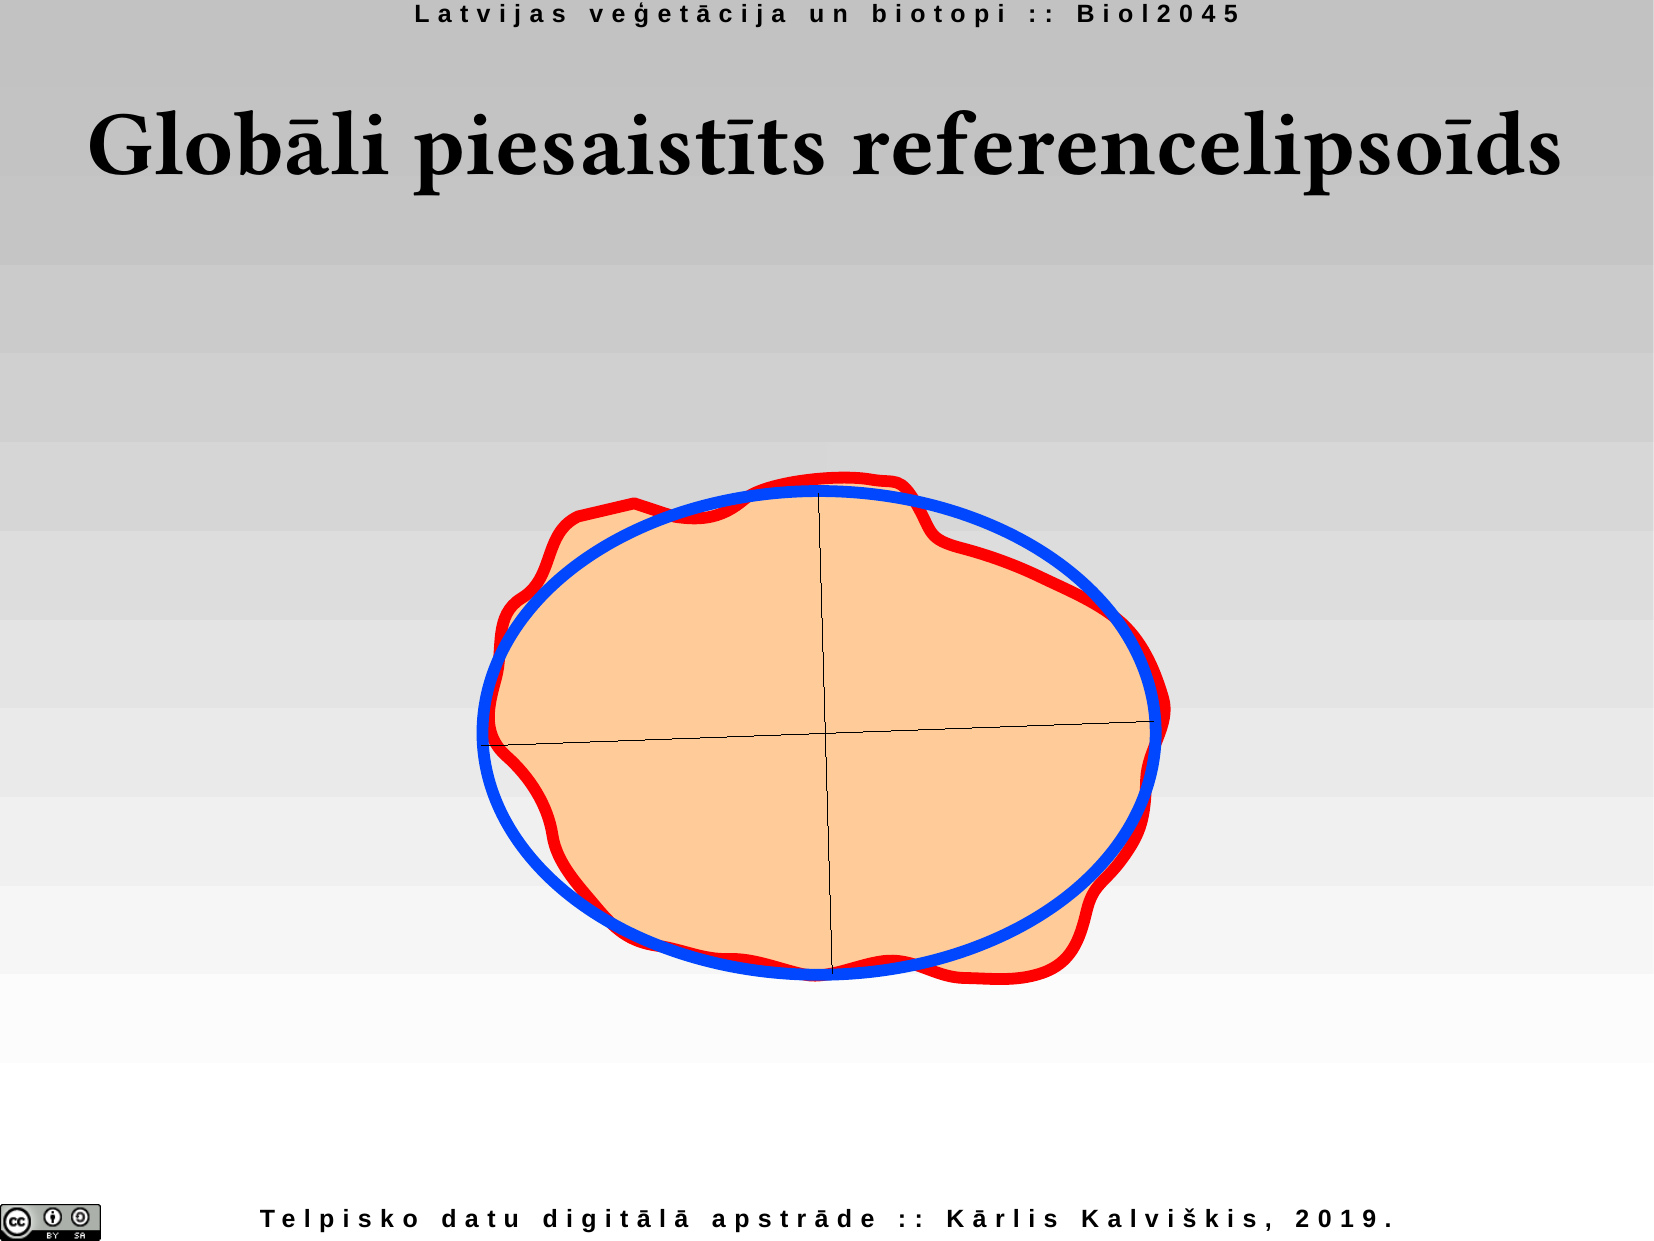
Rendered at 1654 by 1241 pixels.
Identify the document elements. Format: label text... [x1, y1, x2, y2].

title Globāli piesaistīts referencelipsoīds [0, 1, 1654, 287]
text_box [771, 477, 911, 494]
text_box [489, 497, 1149, 968]
text_box [927, 814, 1144, 980]
text_box [500, 503, 661, 640]
text_box [1139, 643, 1165, 726]
picture [0, 287, 1654, 1241]
